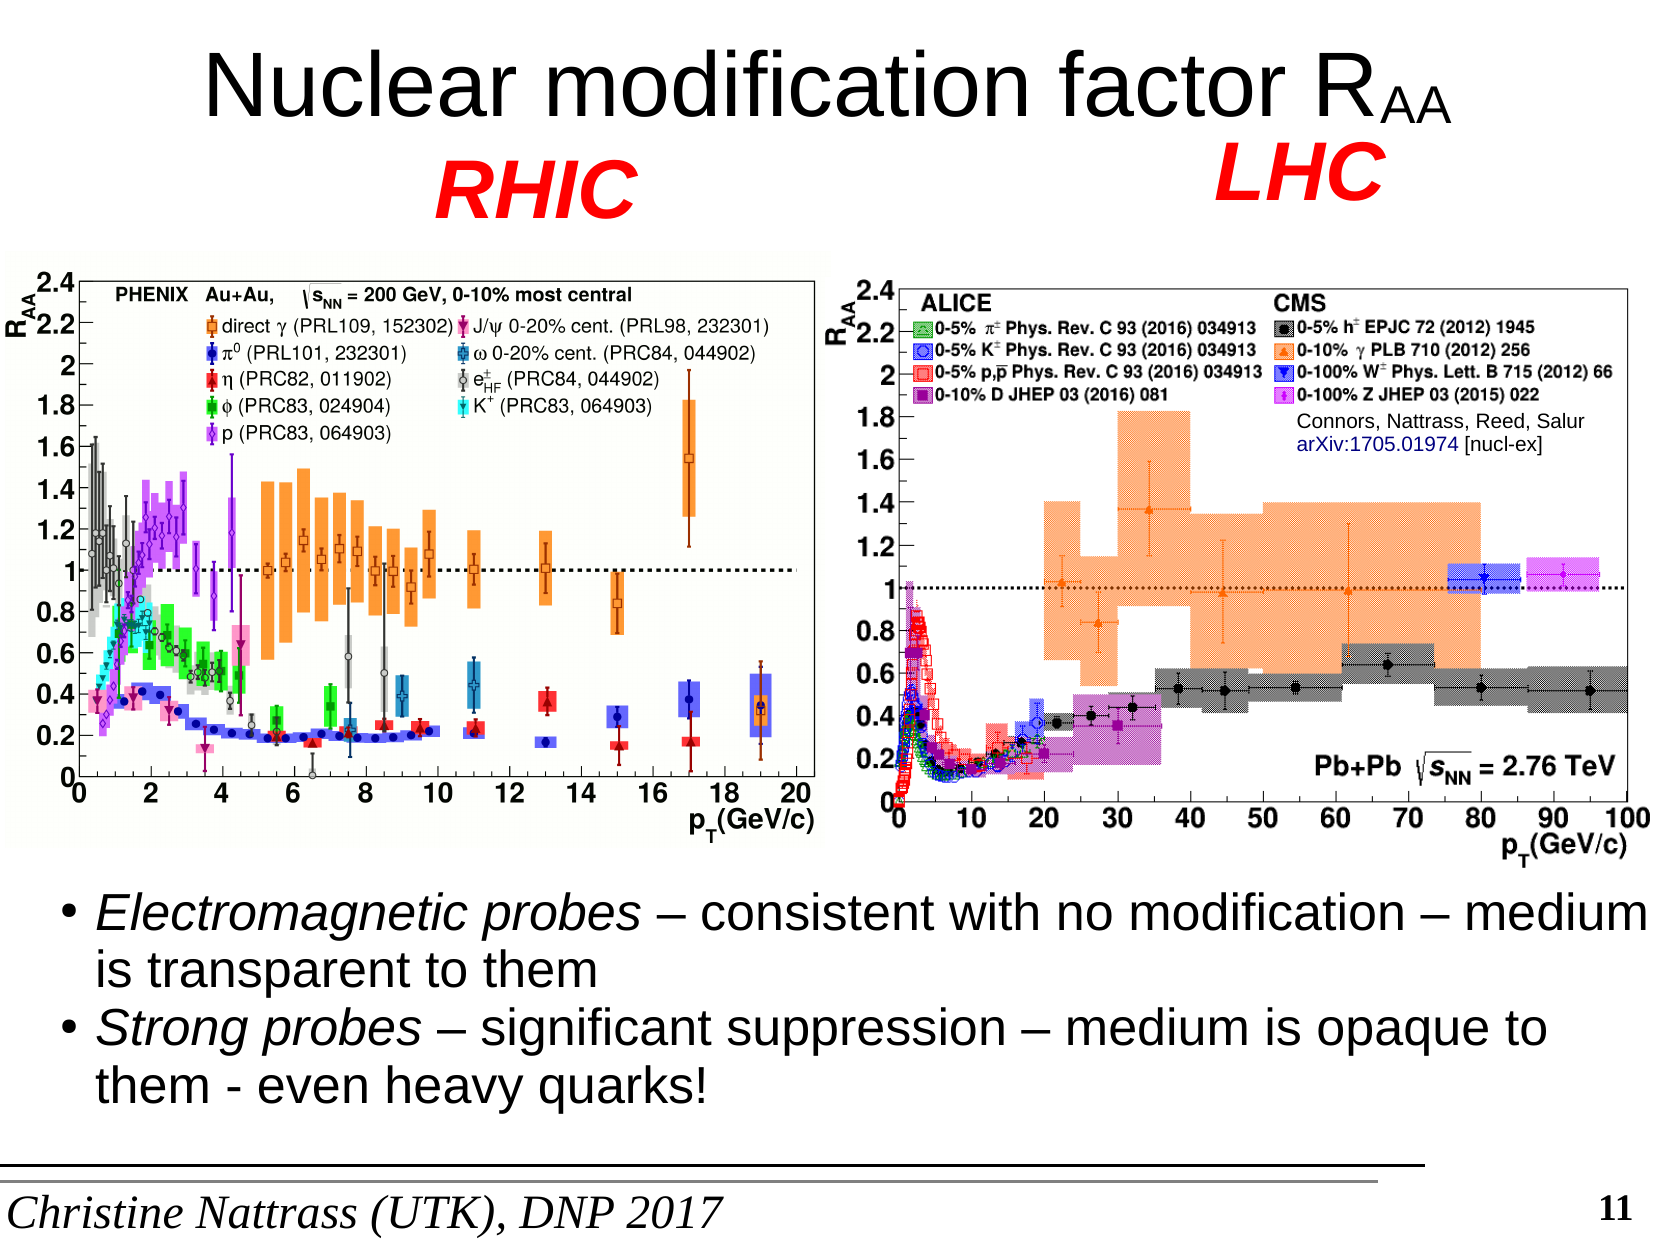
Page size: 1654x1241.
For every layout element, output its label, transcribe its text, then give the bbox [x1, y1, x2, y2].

title Nuclear modification factor RAA [82, 18, 1571, 152]
picture [5, 251, 1651, 873]
text_box Electromagnetic probes – consistent with no modification – medium is transparent to them Strong probes – significant suppression – medium is opaque to them - even heavy quarks! [45, 875, 1654, 1125]
text_box LHC [1200, 118, 1501, 227]
text_box RHIC [420, 135, 721, 245]
text_box Connors, Nattrass, Reed, SalurarXiv:1705.01974 [nucl-ex] [1281, 354, 1651, 561]
